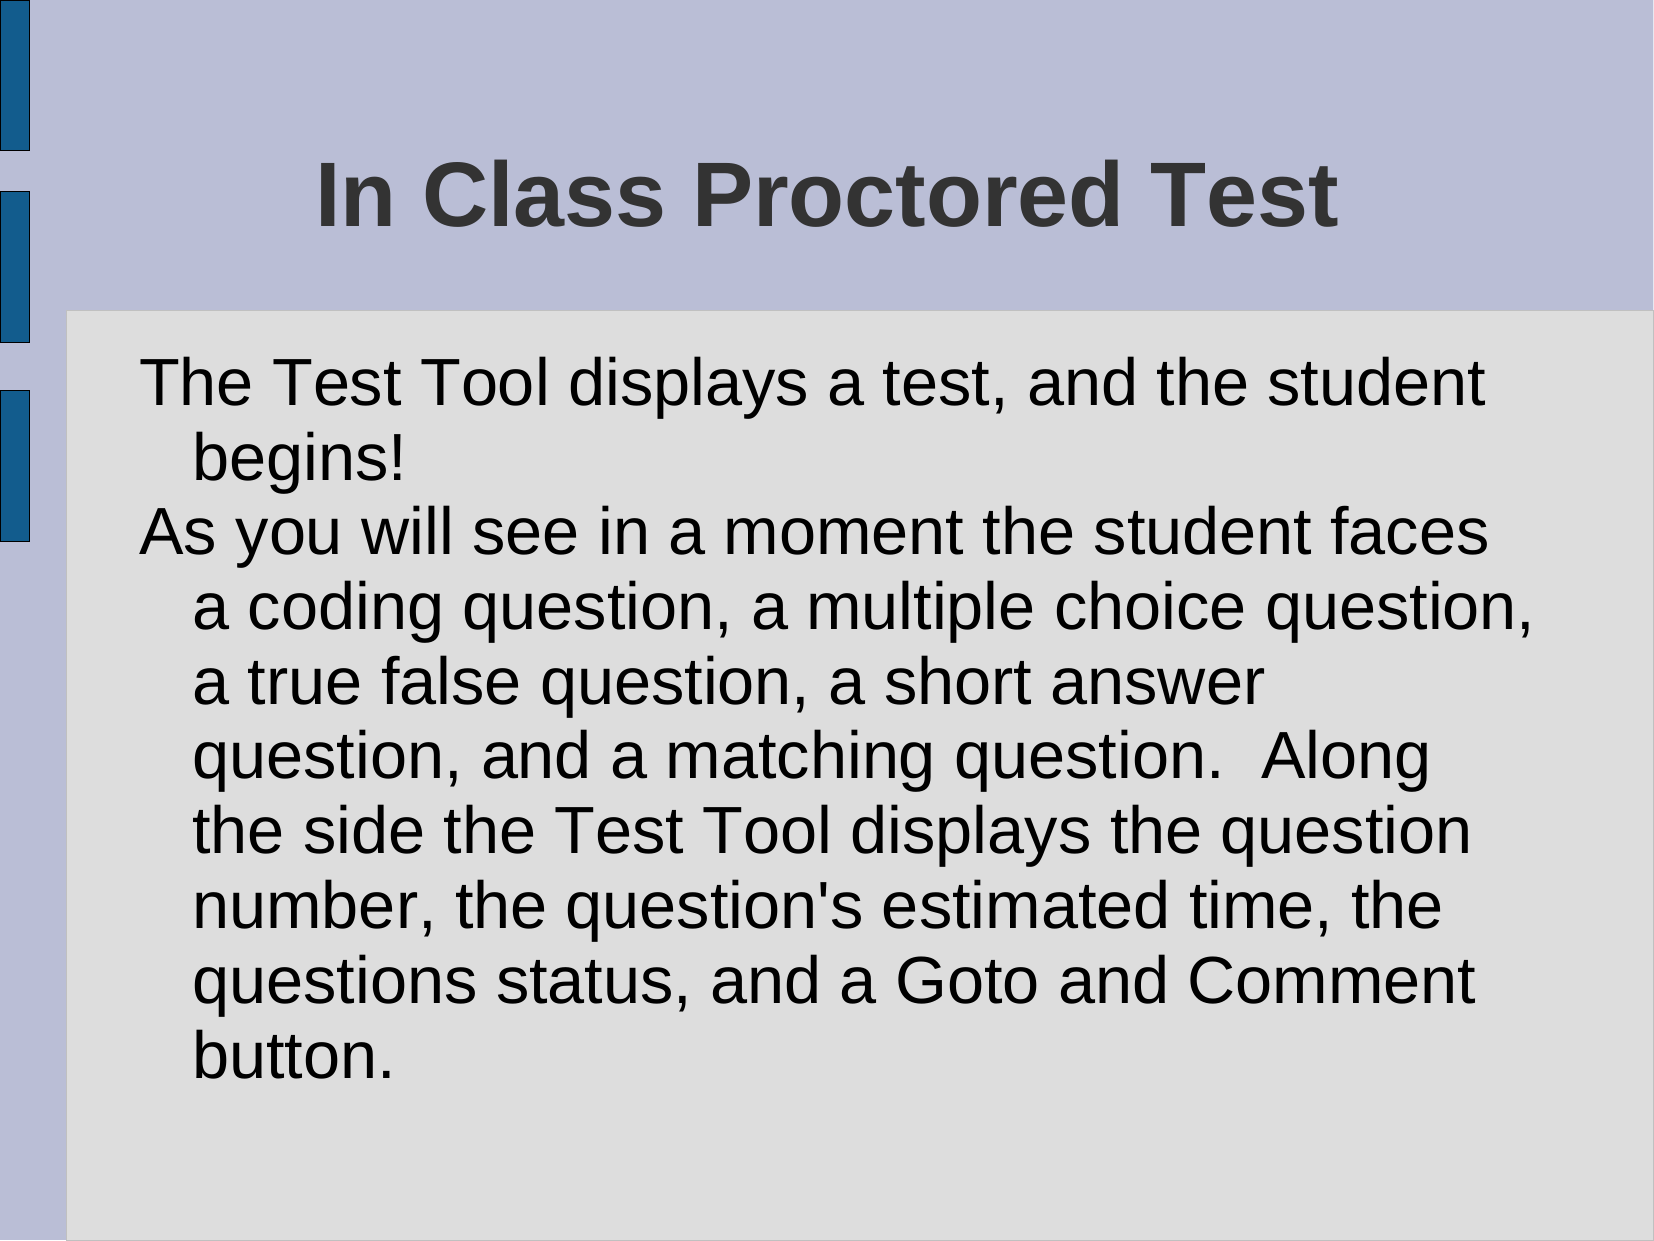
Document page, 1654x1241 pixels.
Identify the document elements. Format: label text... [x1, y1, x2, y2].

title In Class Proctored Test [121, 91, 1534, 299]
list The Test Tool displays a test, and the student begins! As you will see in a moment the student faces a coding question, a multiple choice question, a true false question, a short answer question, and a matching question. Along the side the Test Tool displays the question number, the question's estimated time, the questions status, and a Goto and Comment button. [121, 344, 1538, 1093]
